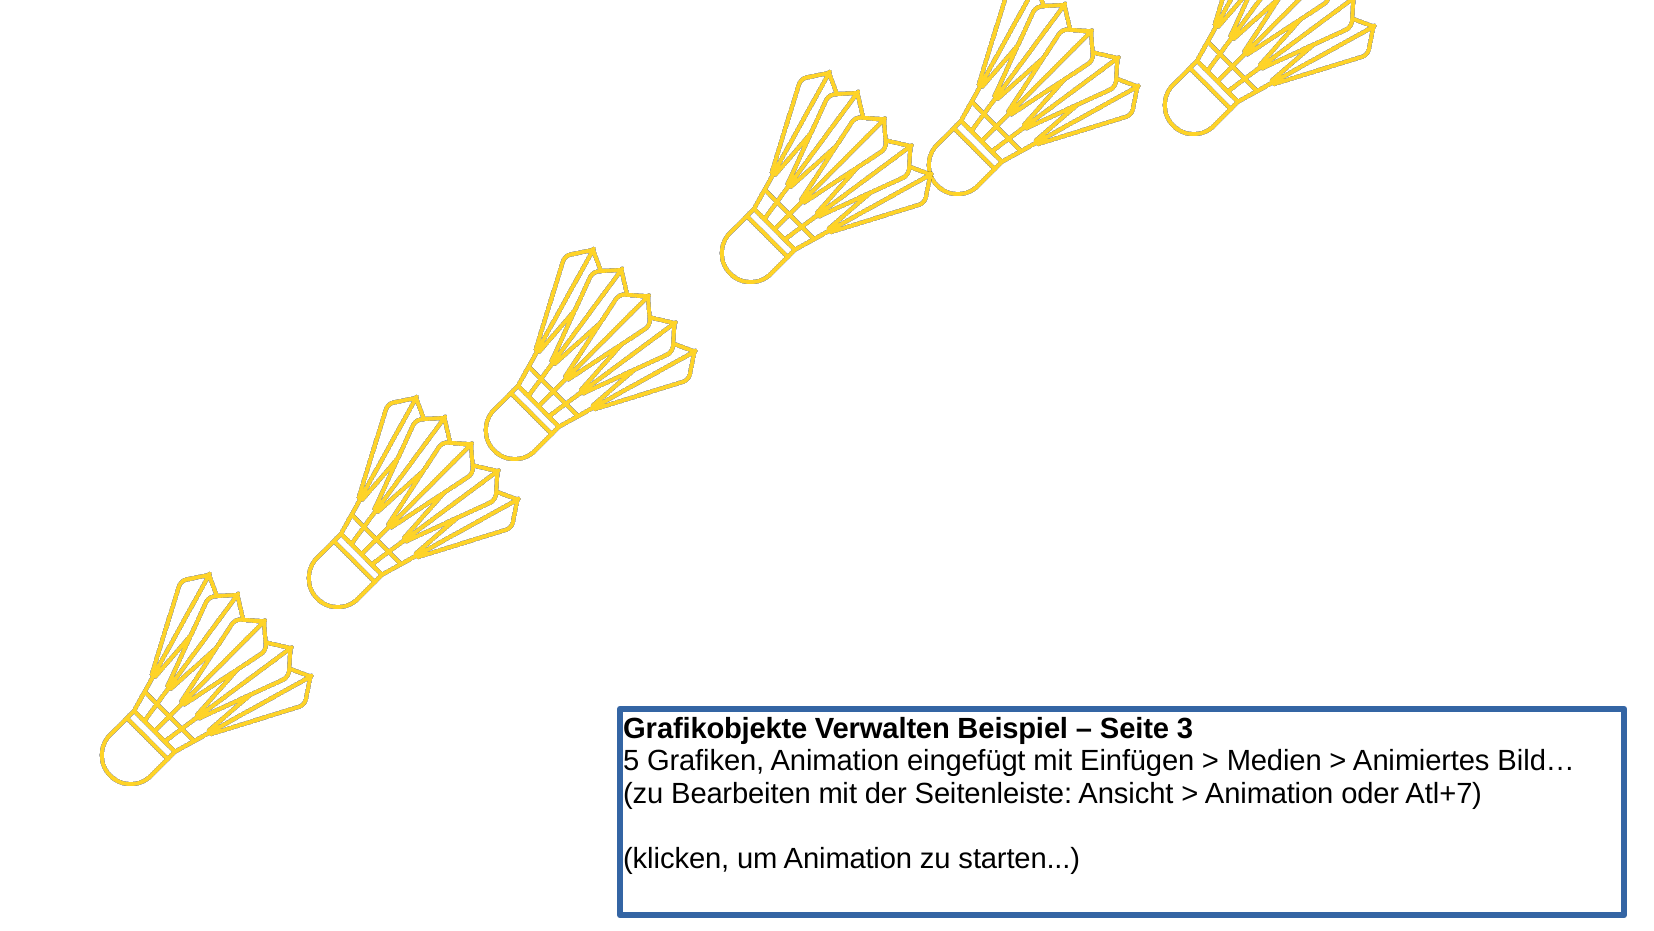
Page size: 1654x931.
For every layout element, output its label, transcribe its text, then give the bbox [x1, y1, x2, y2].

picture [88, 0, 1388, 798]
title Grafikobjekte Verwalten Beispiel – Seite 3 5 Grafiken, Animation eingefügt mit Einfügen > Medien > Animiertes Bild… (zu Bearbeiten mit der Seitenleiste: Ansicht > Animation oder Atl+7) (klicken, um Animation zu starten...) [620, 708, 1625, 916]
